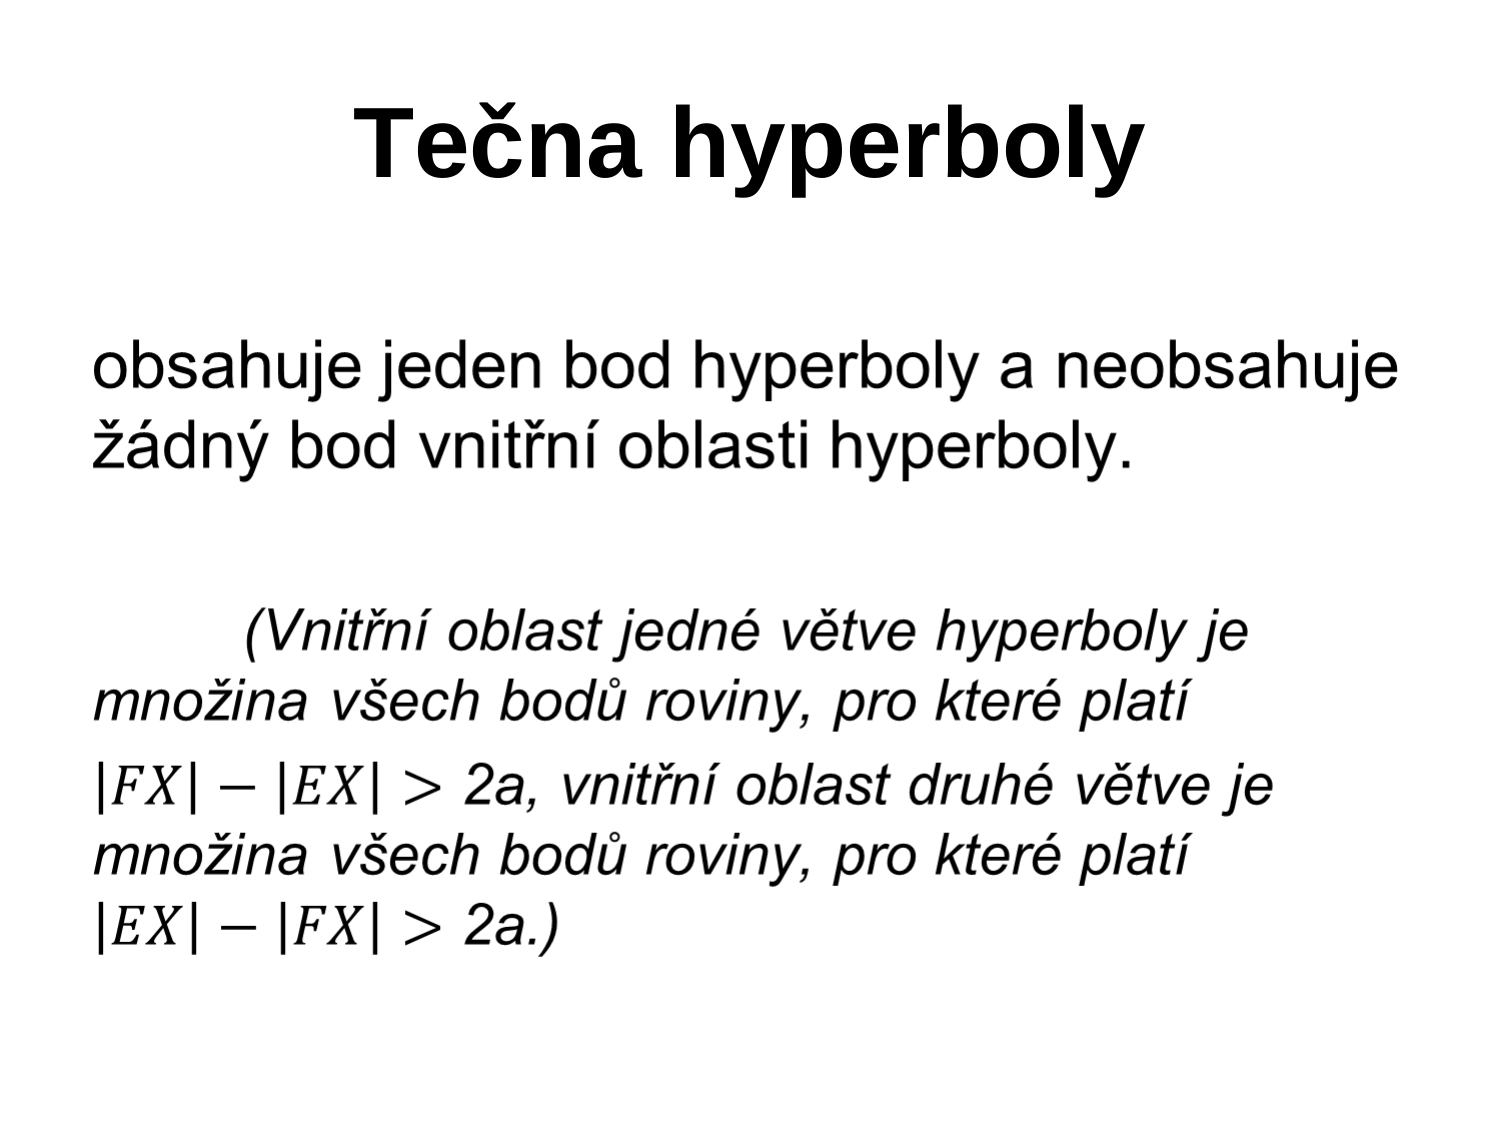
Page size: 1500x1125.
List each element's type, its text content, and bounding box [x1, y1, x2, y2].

text_box [51, 220, 1457, 1047]
title Tečna hyperboly [76, 66, 1424, 209]
